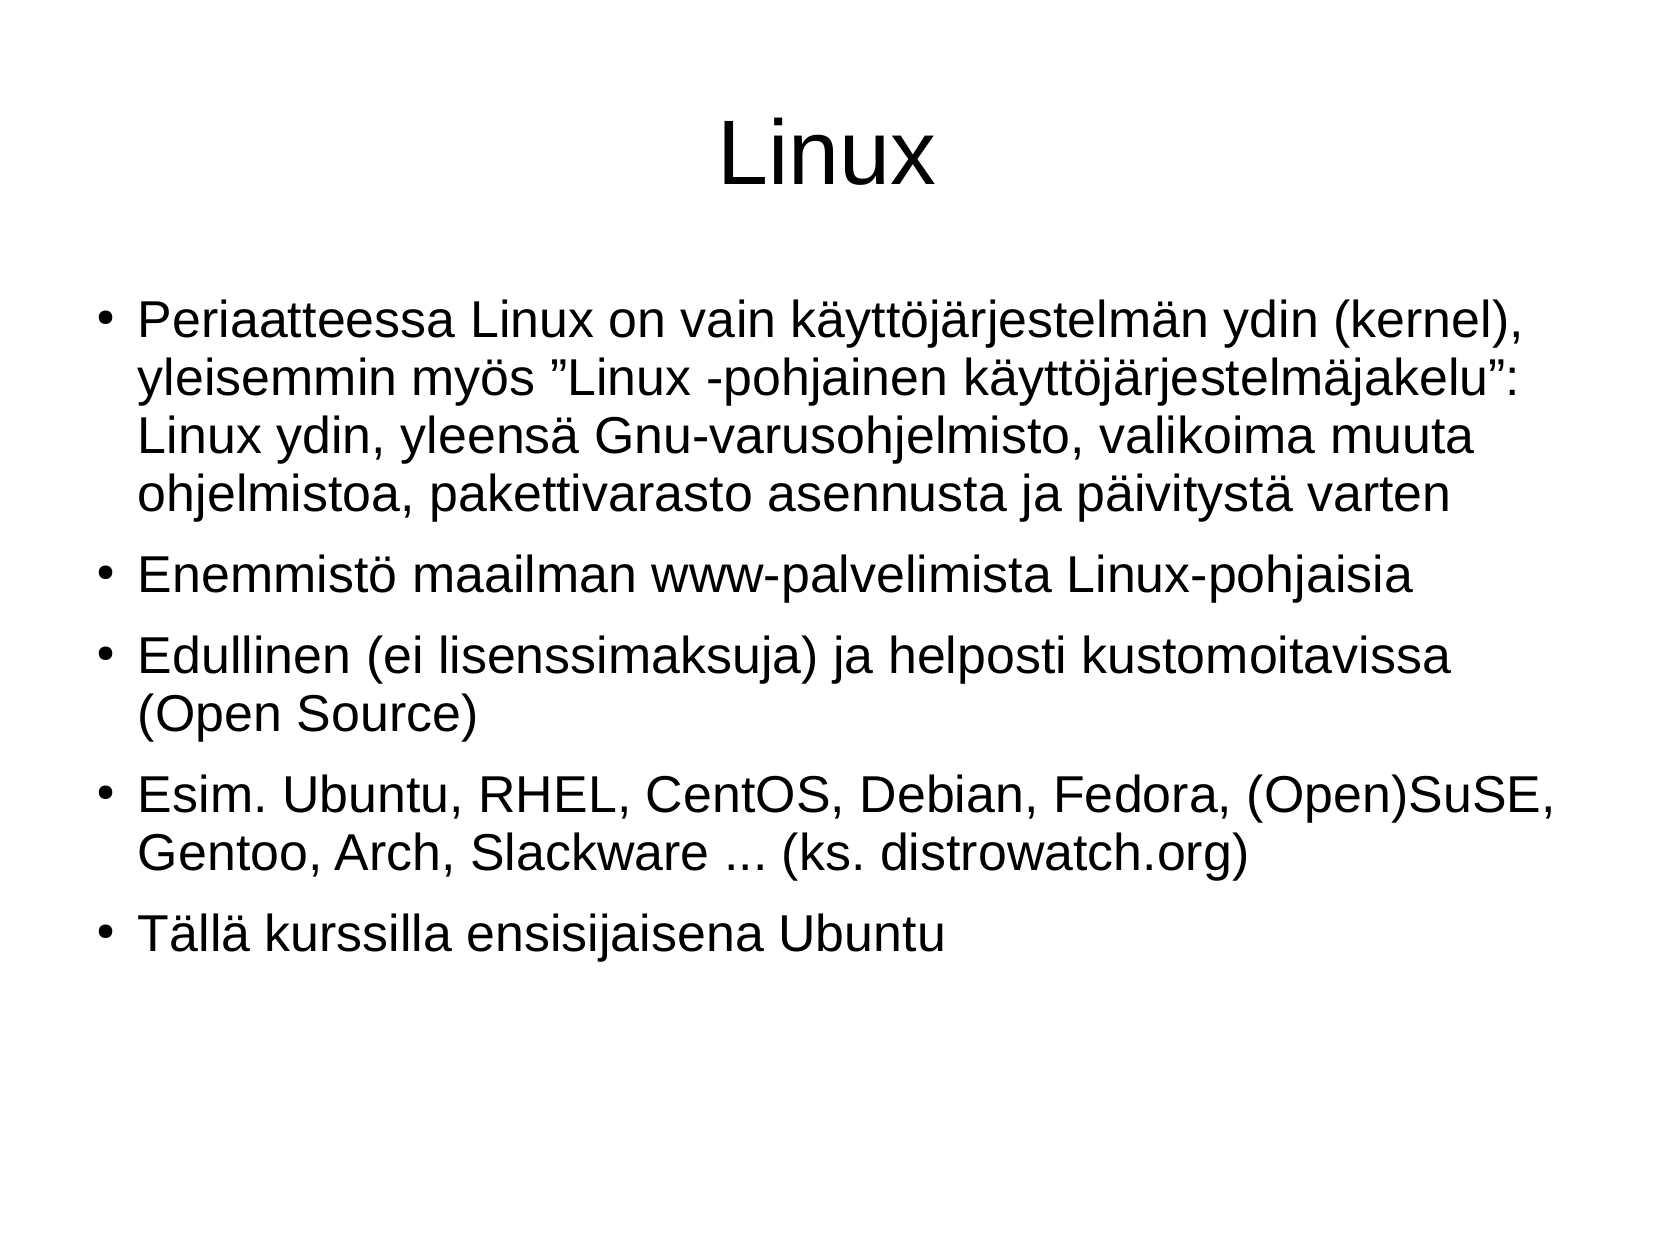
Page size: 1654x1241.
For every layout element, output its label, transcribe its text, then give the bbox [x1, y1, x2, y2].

list Periaatteessa Linux on vain käyttöjärjestelmän ydin (kernel), yleisemmin myös ”Linux -pohjainen käyttöjärjestelmäjakelu”: Linux ydin, yleensä Gnu-varusohjelmisto, valikoima muuta ohjelmistoa, pakettivarasto asennusta ja päivitystä varten Enemmistö maailman www-palvelimista Linux-pohjaisia Edullinen (ei lisenssimaksuja) ja helposti kustomoitavissa (Open Source) Esim. Ubuntu, RHEL, CentOS, Debian, Fedora, (Open)SuSE, Gentoo, Arch, Slackware ... (ks. distrowatch.org) Tällä kurssilla ensisijaisena Ubuntu [82, 290, 1571, 1010]
title Linux [82, 49, 1571, 257]
